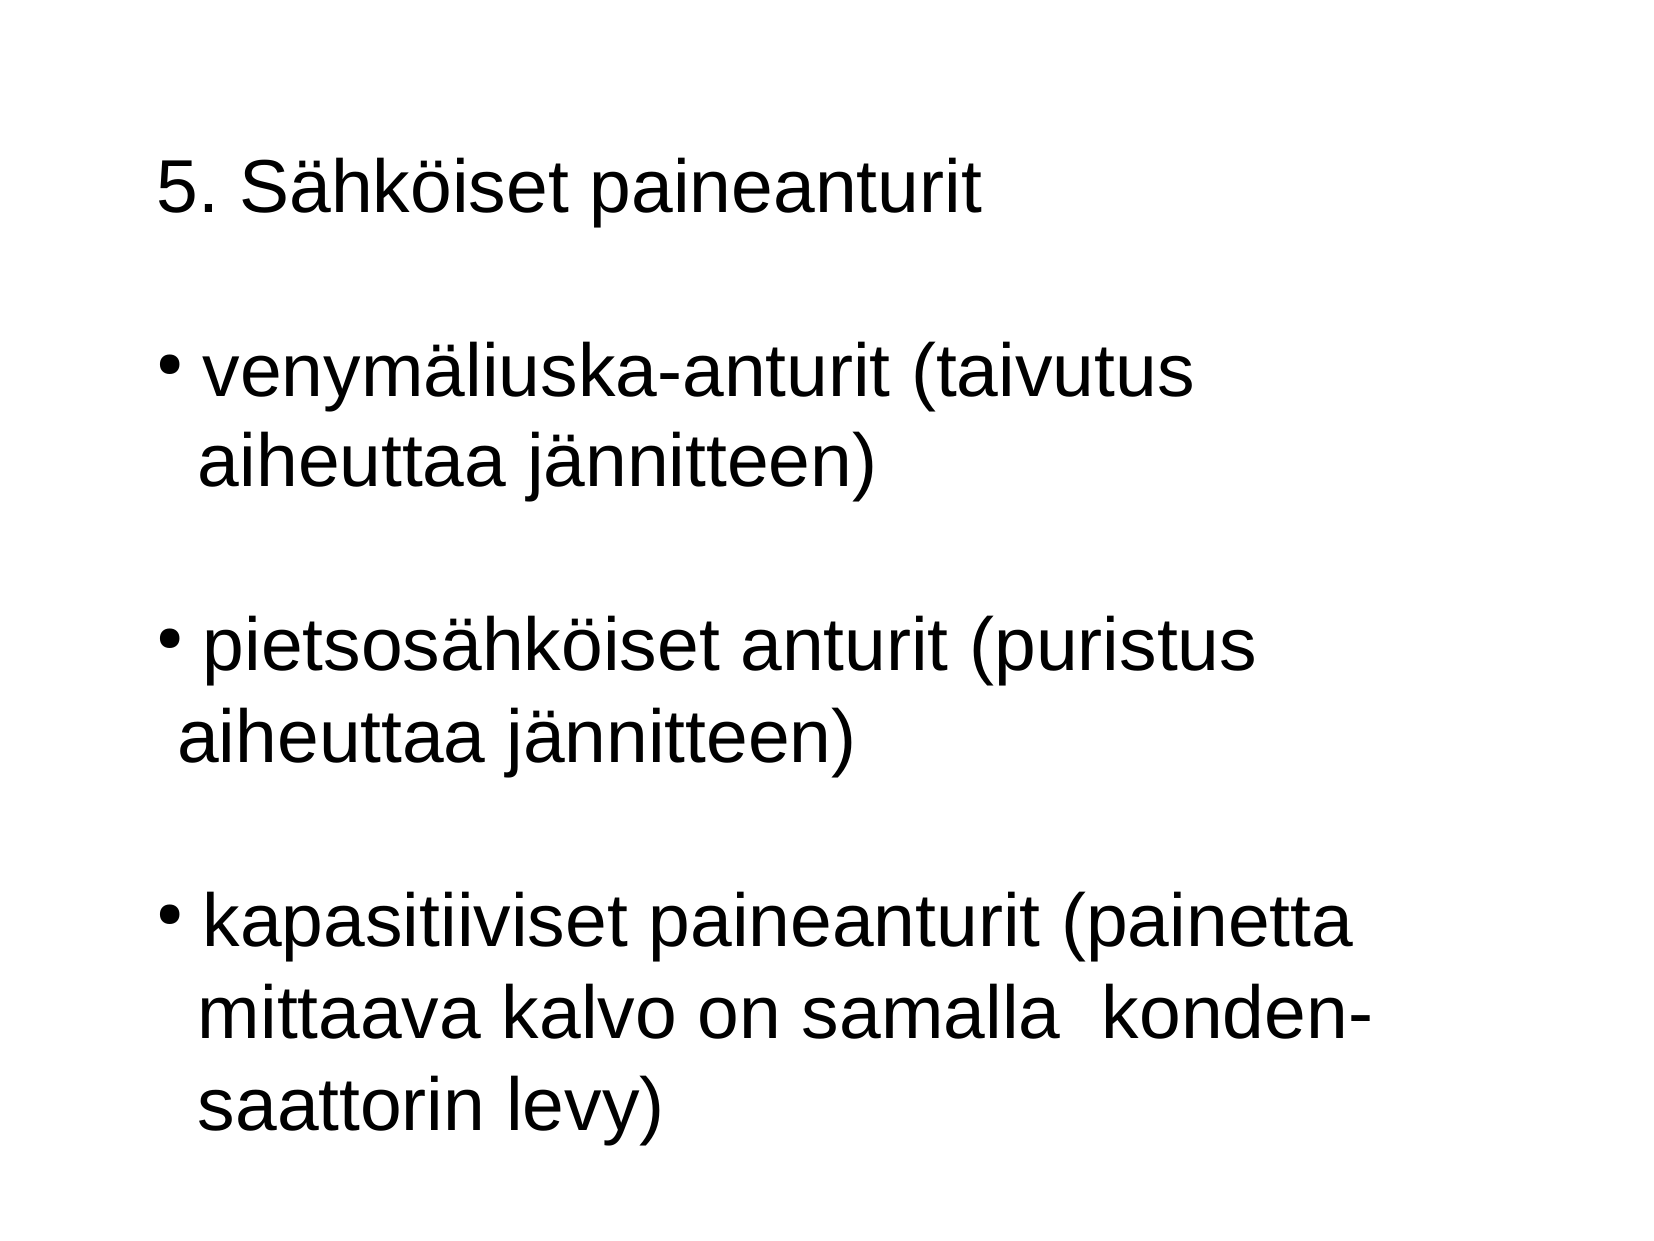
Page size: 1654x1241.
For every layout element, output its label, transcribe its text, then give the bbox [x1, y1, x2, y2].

text_box 5. Sähköiset paineanturit venymäliuska-anturit (taivutus aiheuttaa jännitteen) pietsosähköiset anturit (puristus aiheuttaa jännitteen) kapasitiiviset paineanturit (painetta mittaava kalvo on samalla konden- saattorin levy) [141, 129, 1524, 1193]
